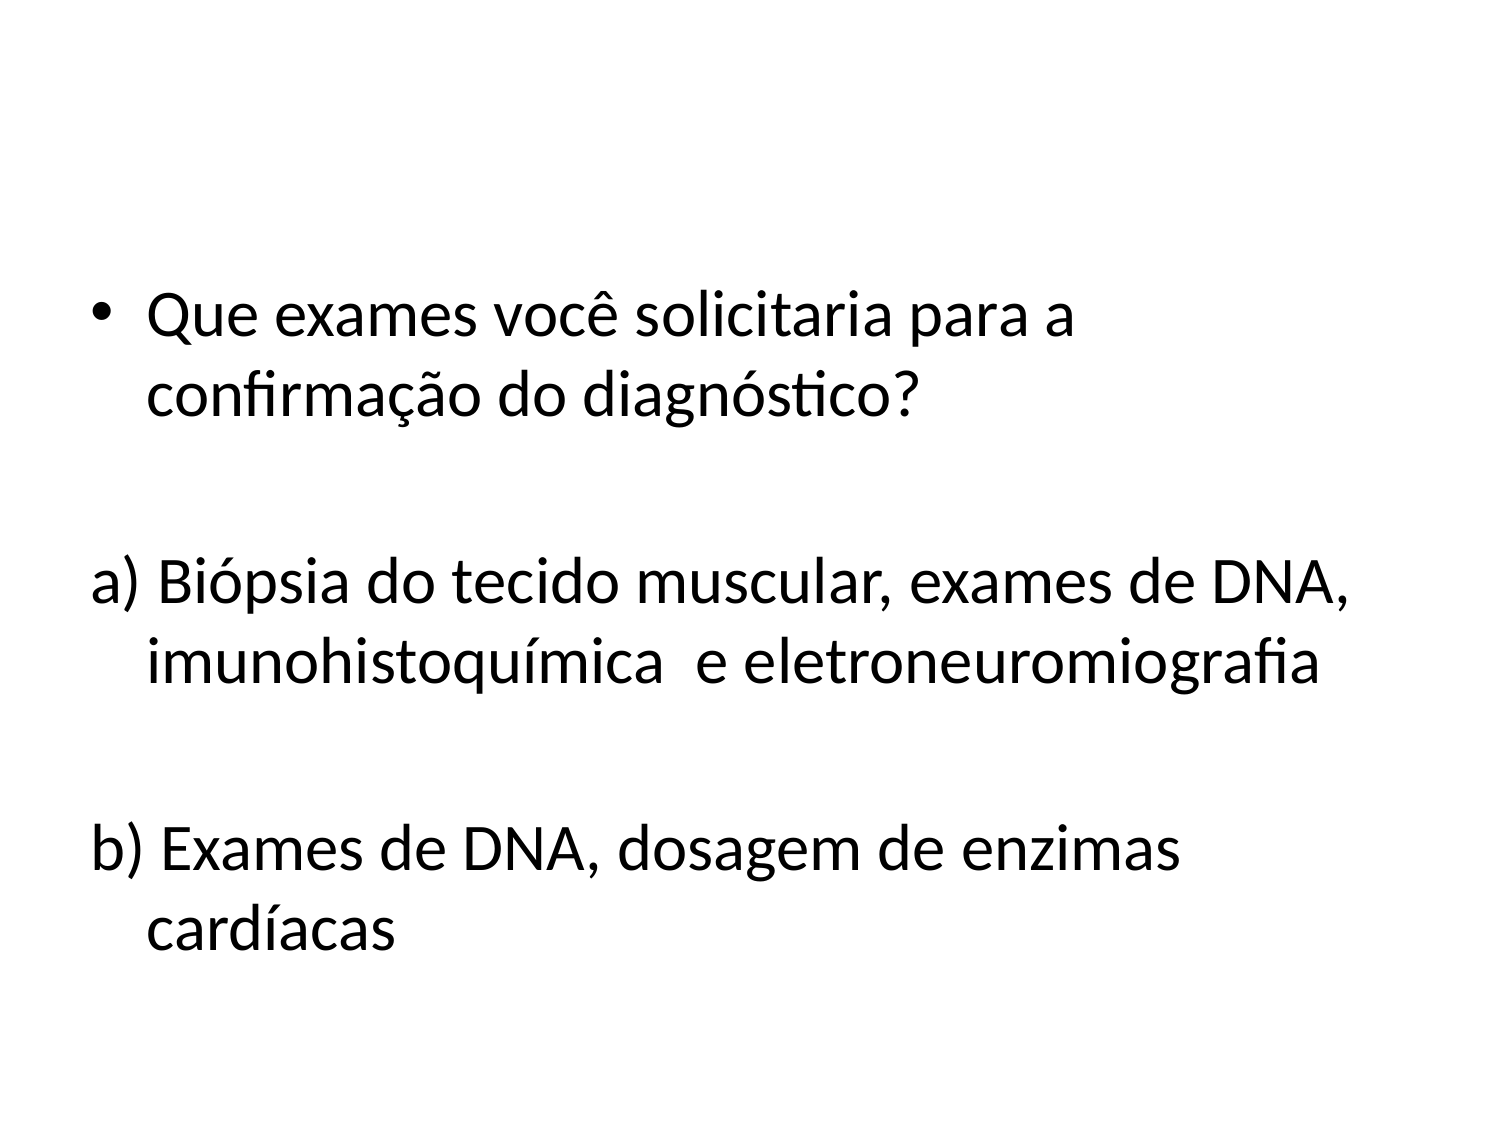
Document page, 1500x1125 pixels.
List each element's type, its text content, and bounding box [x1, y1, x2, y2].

list Que exames você solicitaria para a confirmação do diagnóstico? a) Biópsia do tecido muscular, exames de DNA, imunohistoquímica e eletroneuromiografia b) Exames de DNA, dosagem de enzimas cardíacas [75, 262, 1425, 1005]
